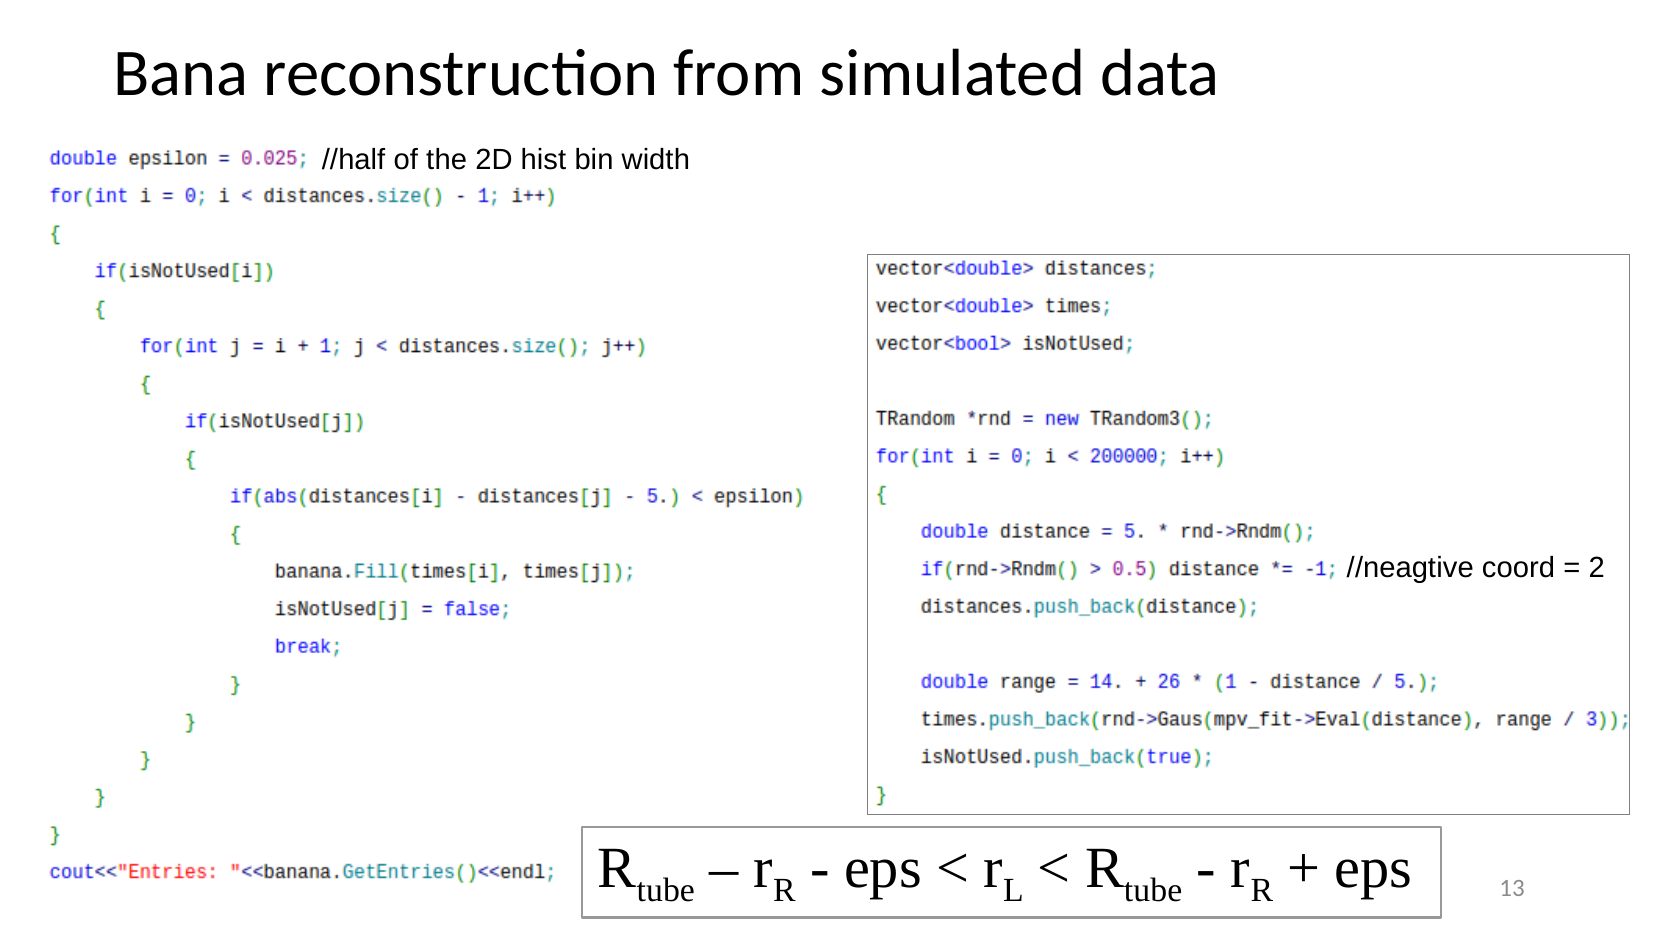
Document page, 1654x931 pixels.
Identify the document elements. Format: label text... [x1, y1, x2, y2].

picture [867, 254, 1630, 815]
picture [47, 146, 823, 894]
text_box //half of the 2D hist bin width [307, 135, 706, 184]
text_box Rtube – rR - eps < rL < Rtube - rR + eps [582, 826, 1441, 918]
text_box //neagtive coord = 2 [1331, 543, 1621, 591]
title Bana reconstruction from simulated data [113, 29, 1540, 129]
